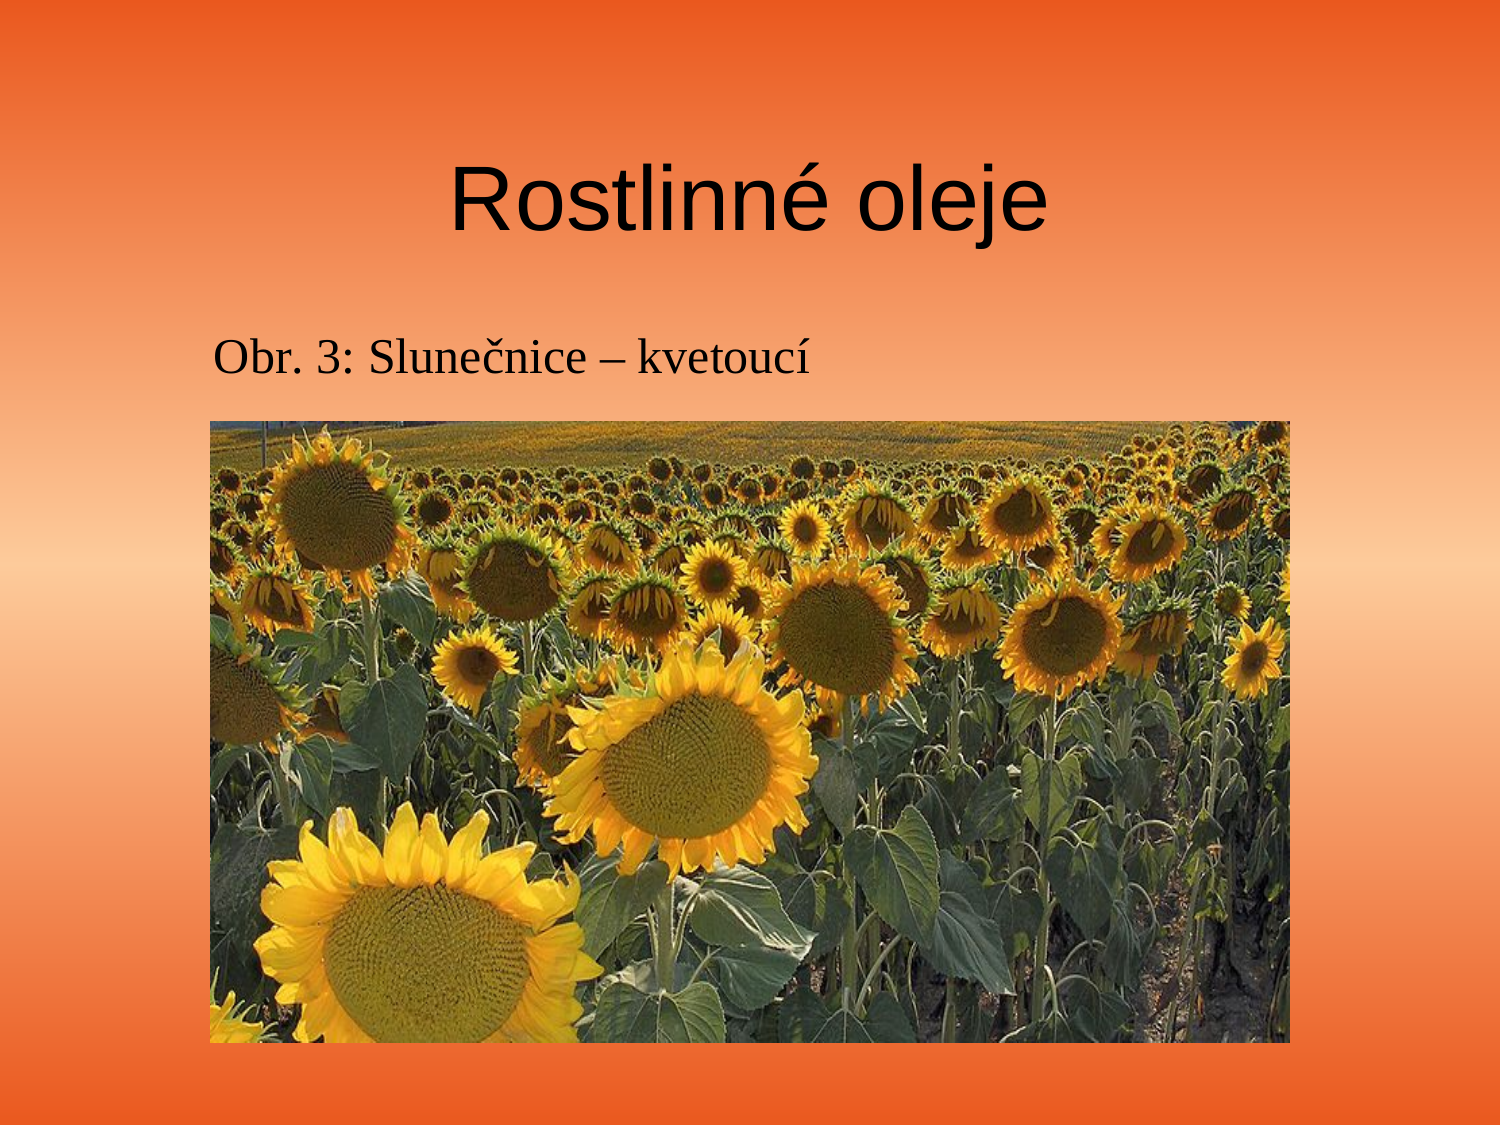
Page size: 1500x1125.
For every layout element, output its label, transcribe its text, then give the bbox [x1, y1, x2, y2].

text_box [210, 421, 1290, 1044]
text_box Obr. 3: Slunečnice – kvetoucí [199, 316, 951, 392]
title Rostlinné oleje [112, 99, 1388, 288]
